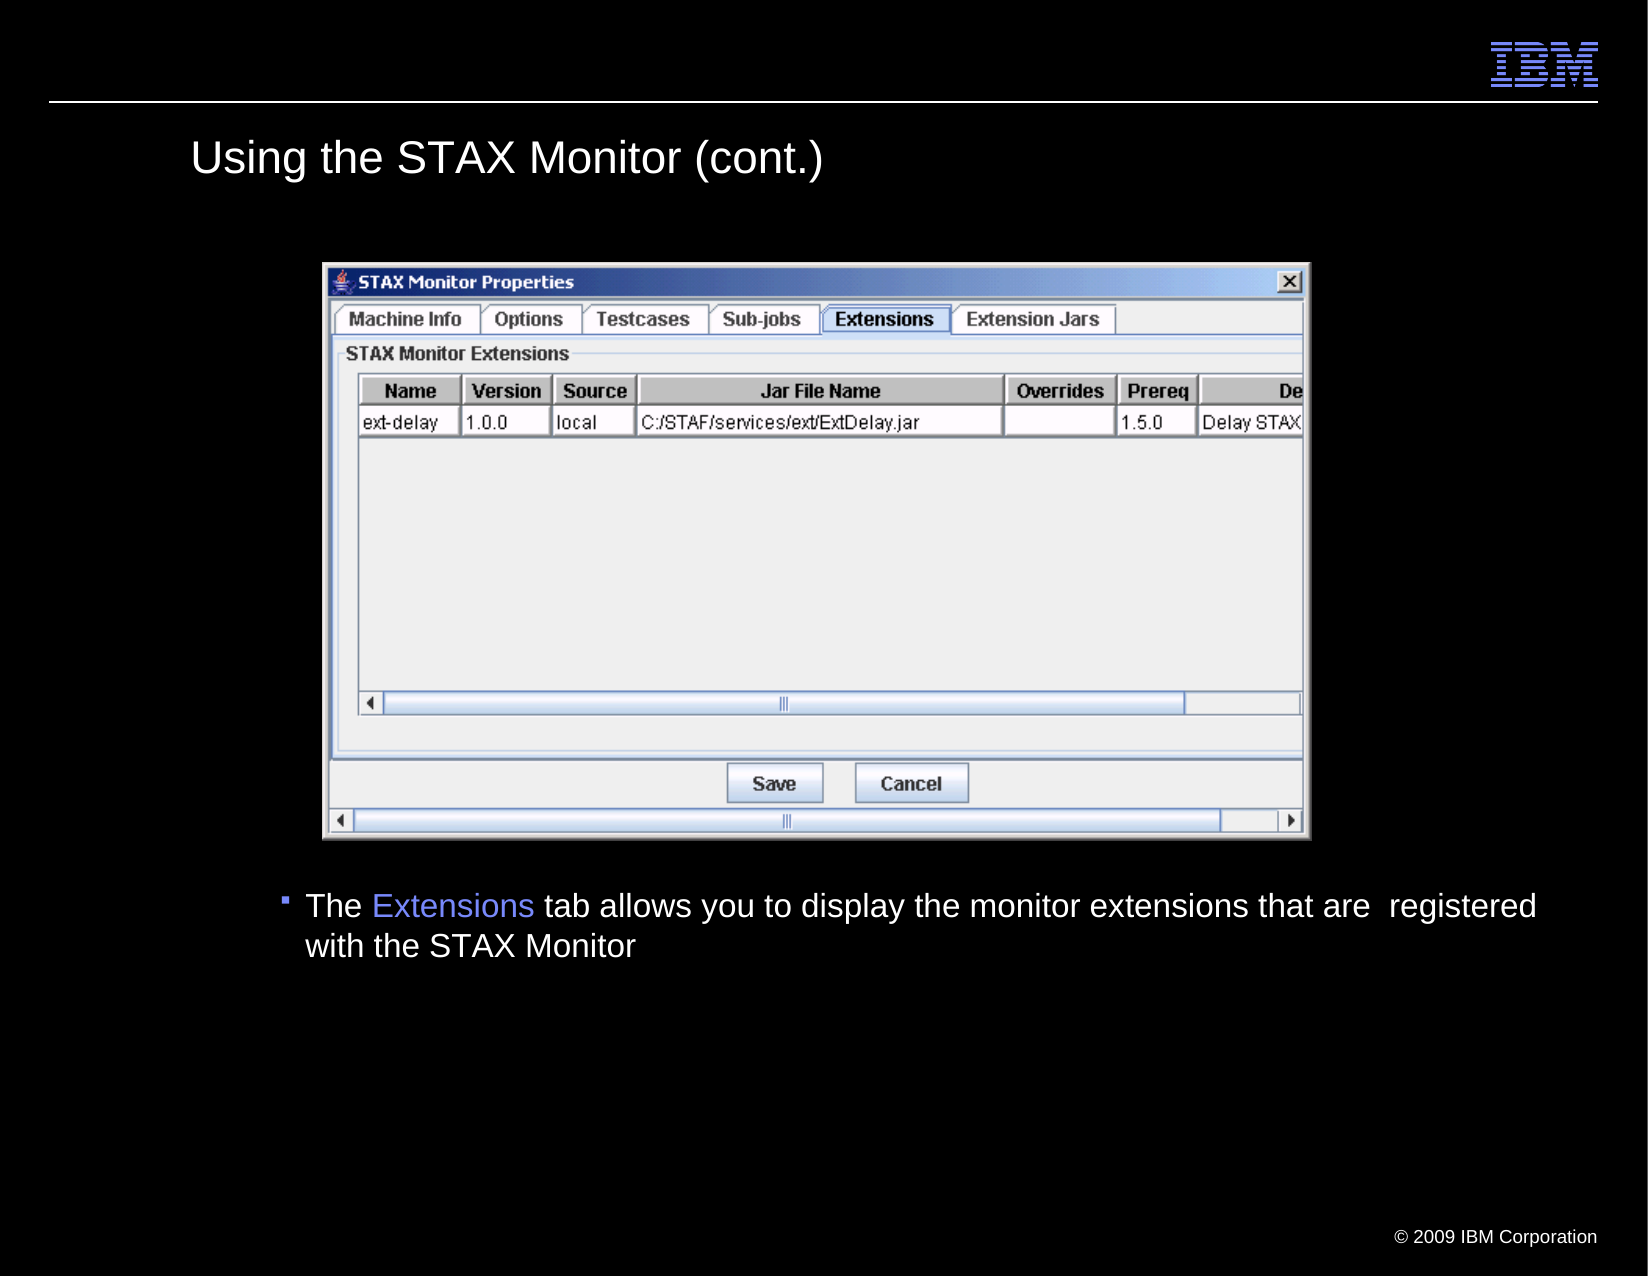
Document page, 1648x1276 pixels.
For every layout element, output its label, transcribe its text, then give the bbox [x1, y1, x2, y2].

text_box The Extensions tab allows you to display the monitor extensions that are registered with the STAX Monitor [219, 219, 1570, 965]
title Using the STAX Monitor (cont.) [173, 125, 1648, 219]
picture [1491, 42, 1598, 87]
picture [322, 262, 1312, 841]
